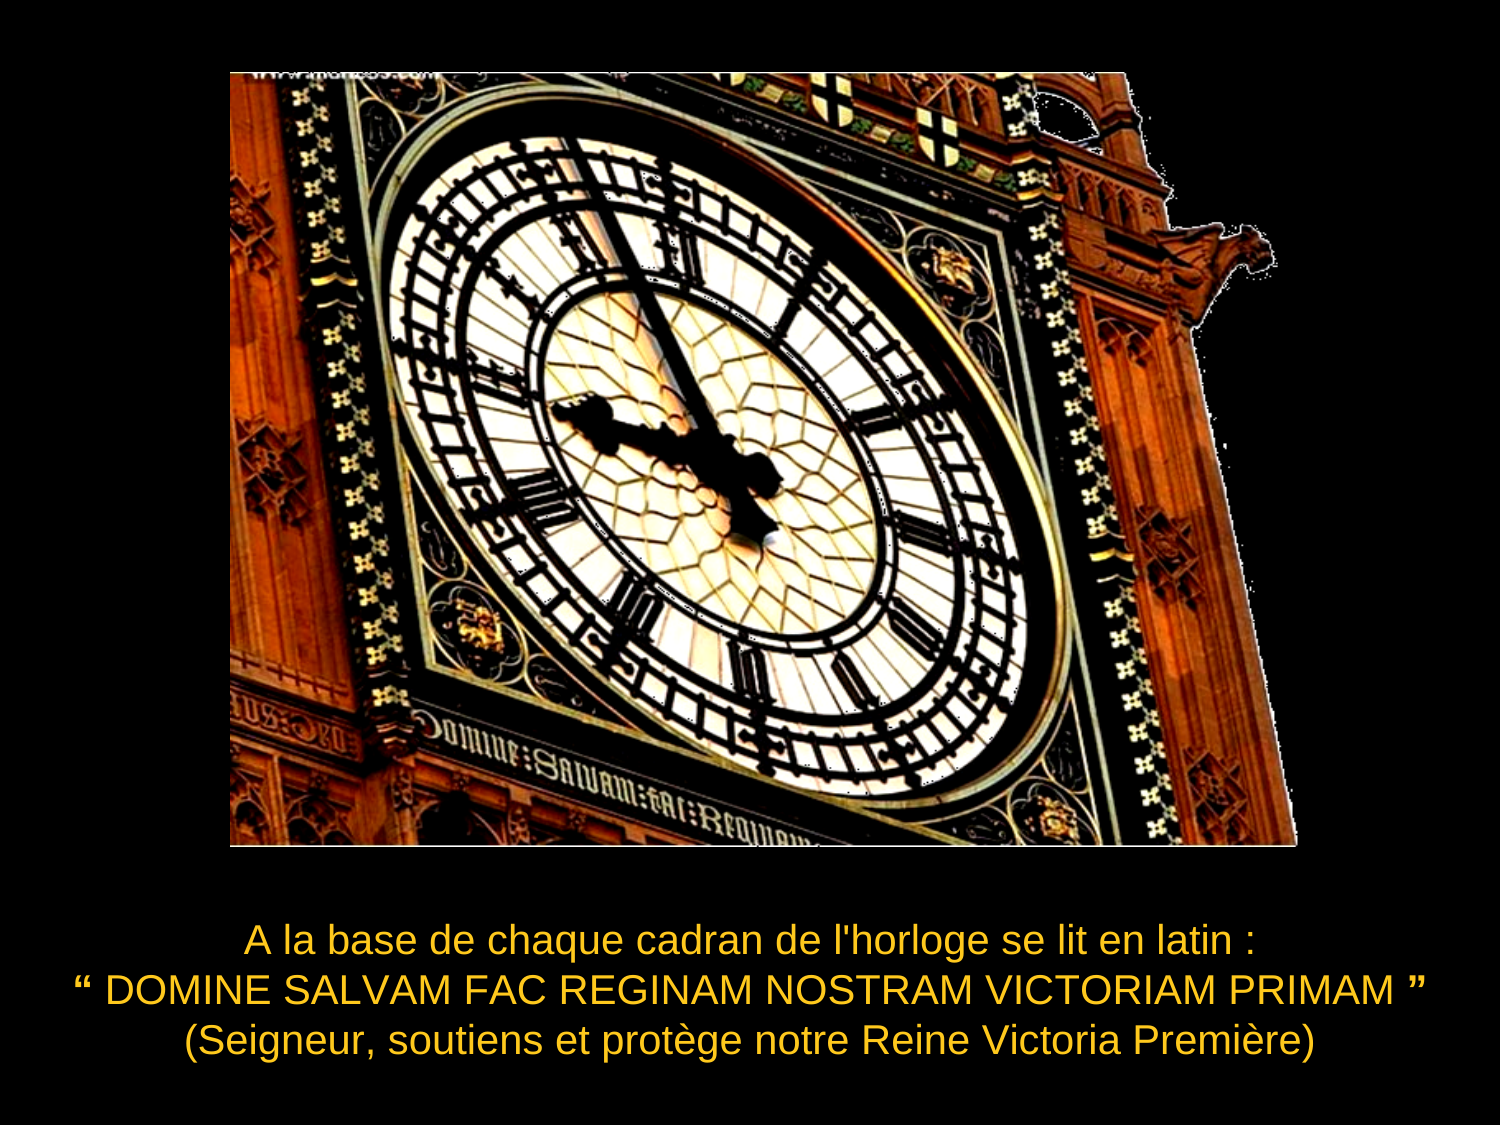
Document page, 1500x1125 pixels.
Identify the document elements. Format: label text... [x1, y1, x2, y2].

text_box A la base de chaque cadran de l'horloge se lit en latin : “ DOMINE SALVAM FAC REGINAM NOSTRAM VICTORIAM PRIMAM ” (Seigneur, soutiens et protège notre Reine Victoria Première) [0, 904, 1500, 1121]
picture [230, 72, 1395, 847]
